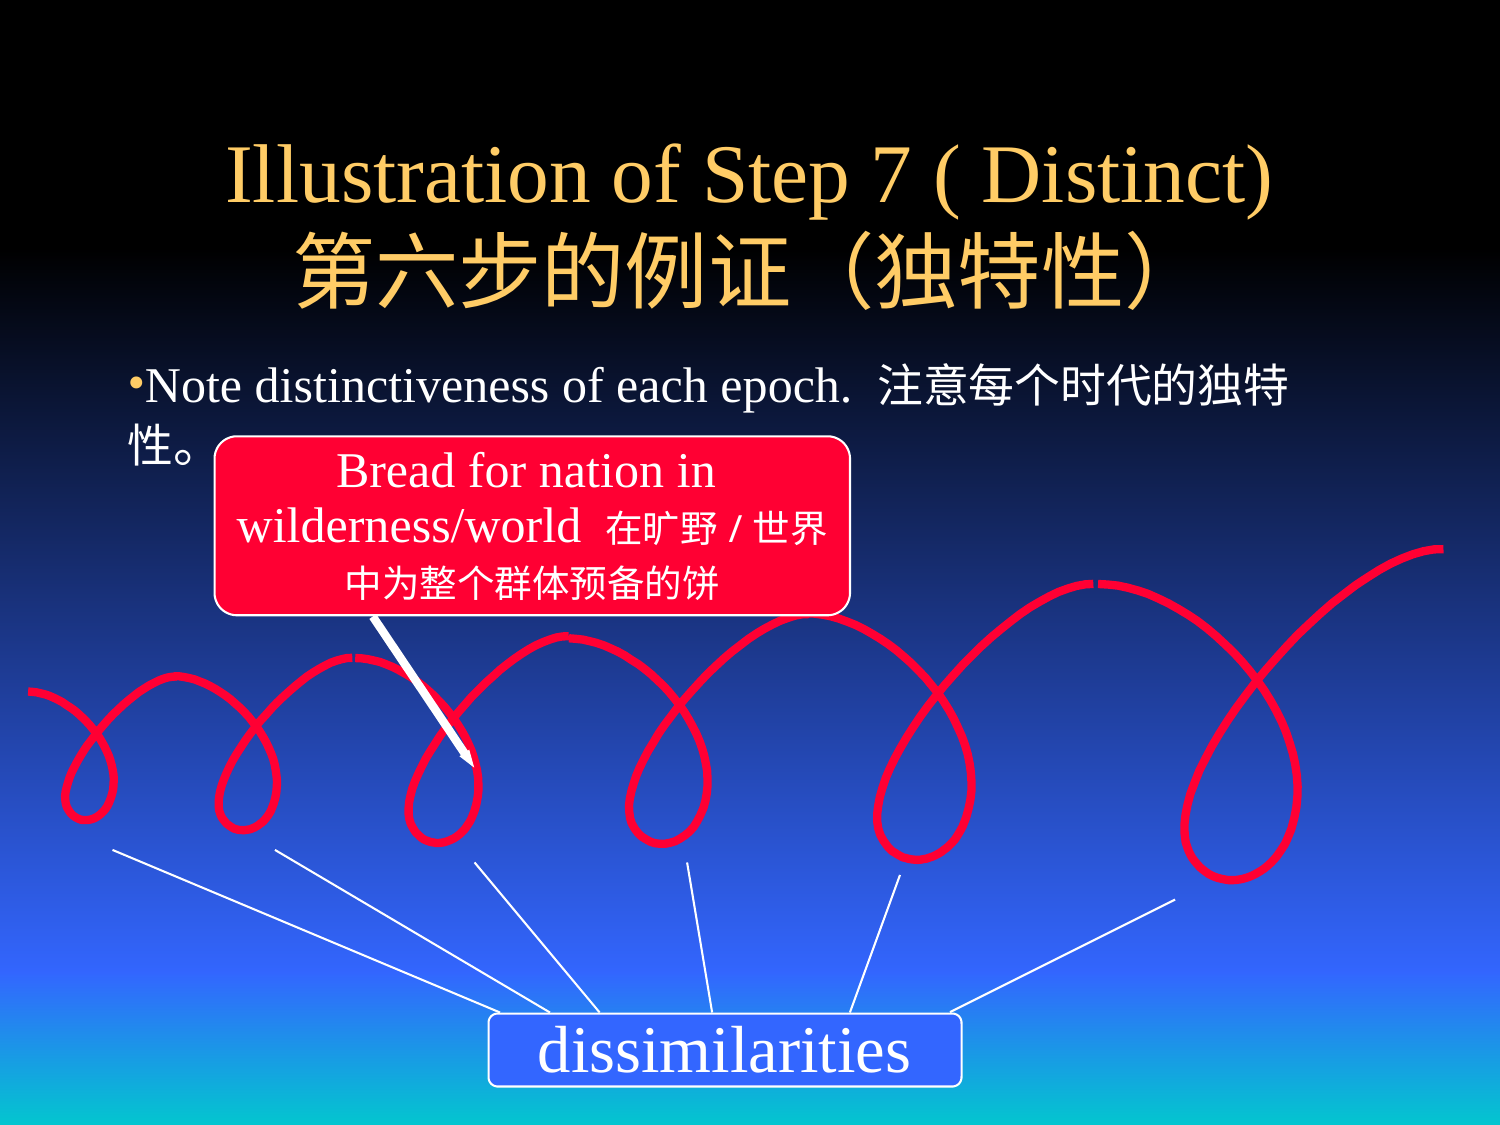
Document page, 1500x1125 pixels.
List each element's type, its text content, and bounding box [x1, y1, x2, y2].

title Illustration of Step 7 ( Distinct) 第六步的例证（独特性） [112, 110, 1388, 328]
text_box Note distinctiveness of each epoch. 注意每个时代的独特性。 [112, 345, 1388, 481]
text_box Bread for nation in wilderness/world 在旷野/世界 中为整个群体预备的饼 [214, 481, 850, 616]
text_box dissimilarities [488, 1013, 962, 1087]
